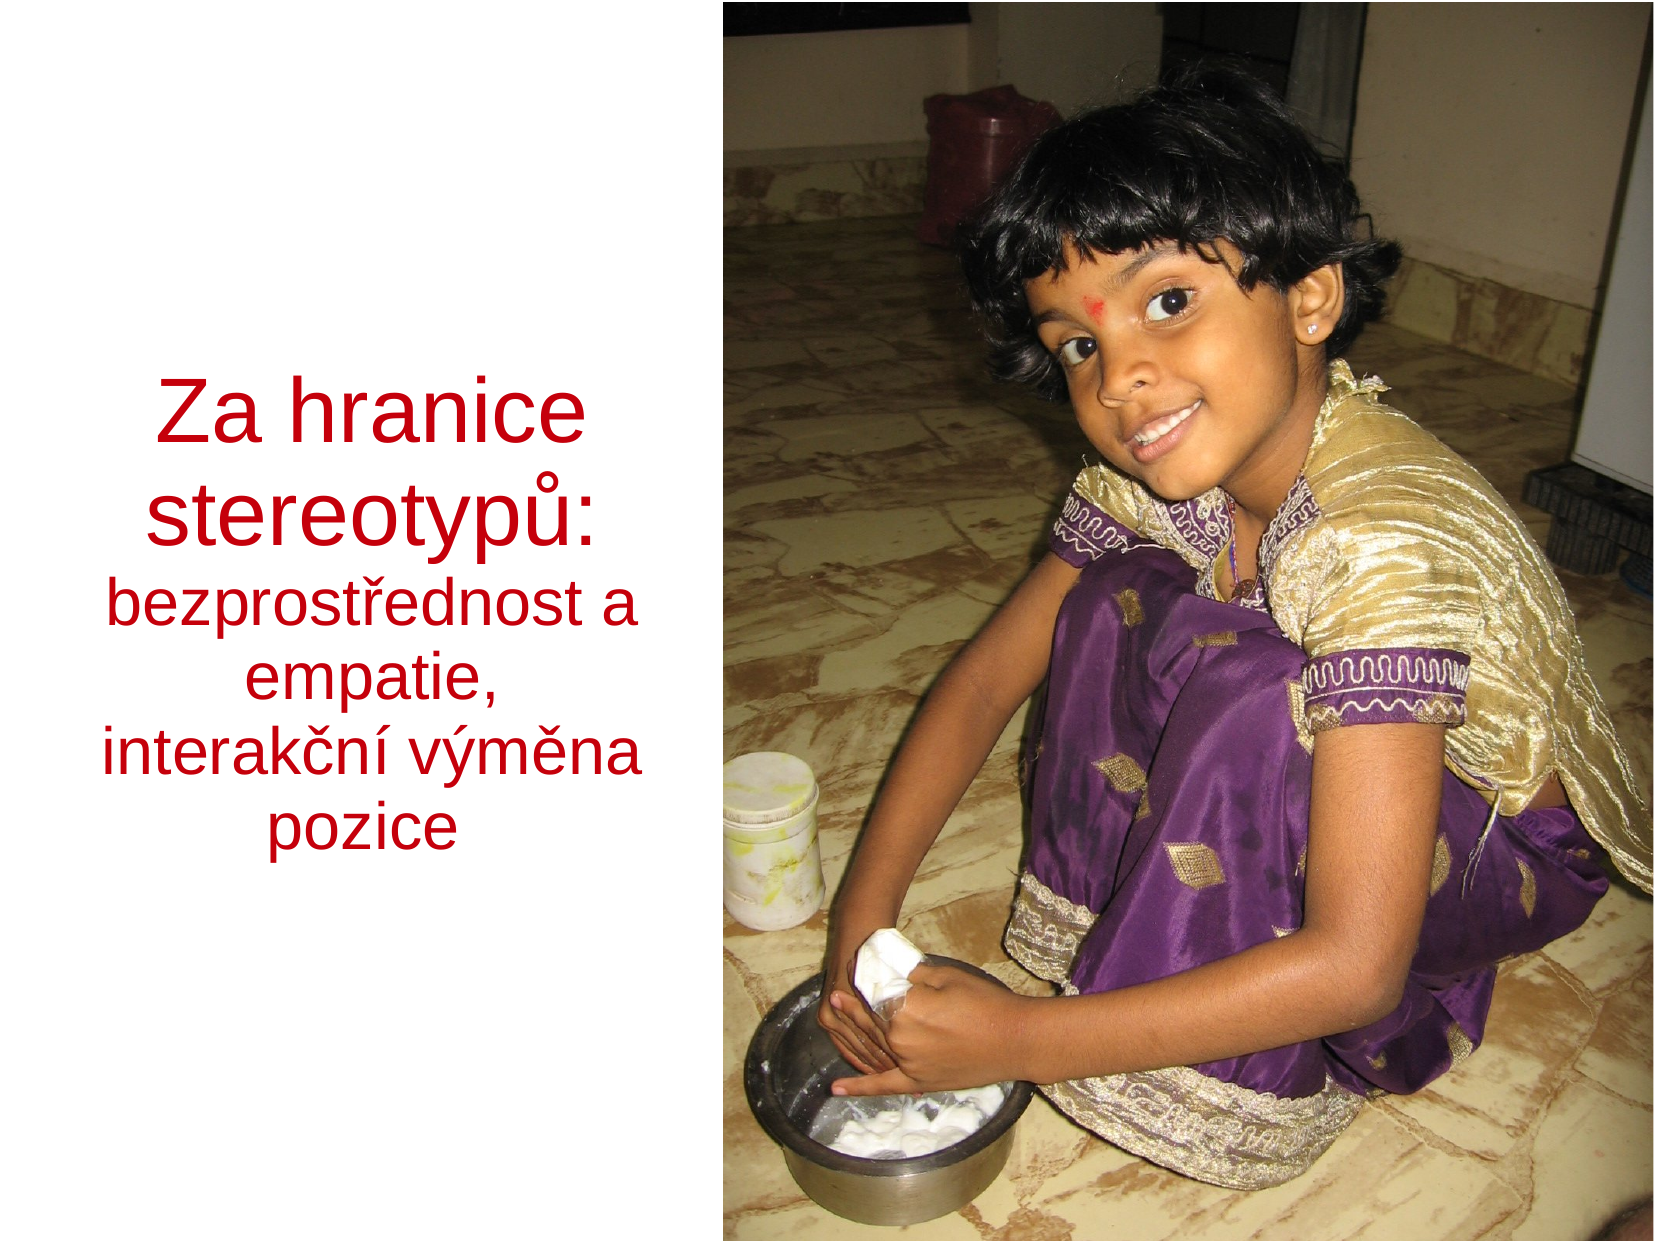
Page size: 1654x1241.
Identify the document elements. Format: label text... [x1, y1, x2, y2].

title Za hranice stereotypů: bezprostřednost a empatie, interakční výměna pozice [57, 42, 687, 1182]
picture [723, 2, 1654, 1241]
